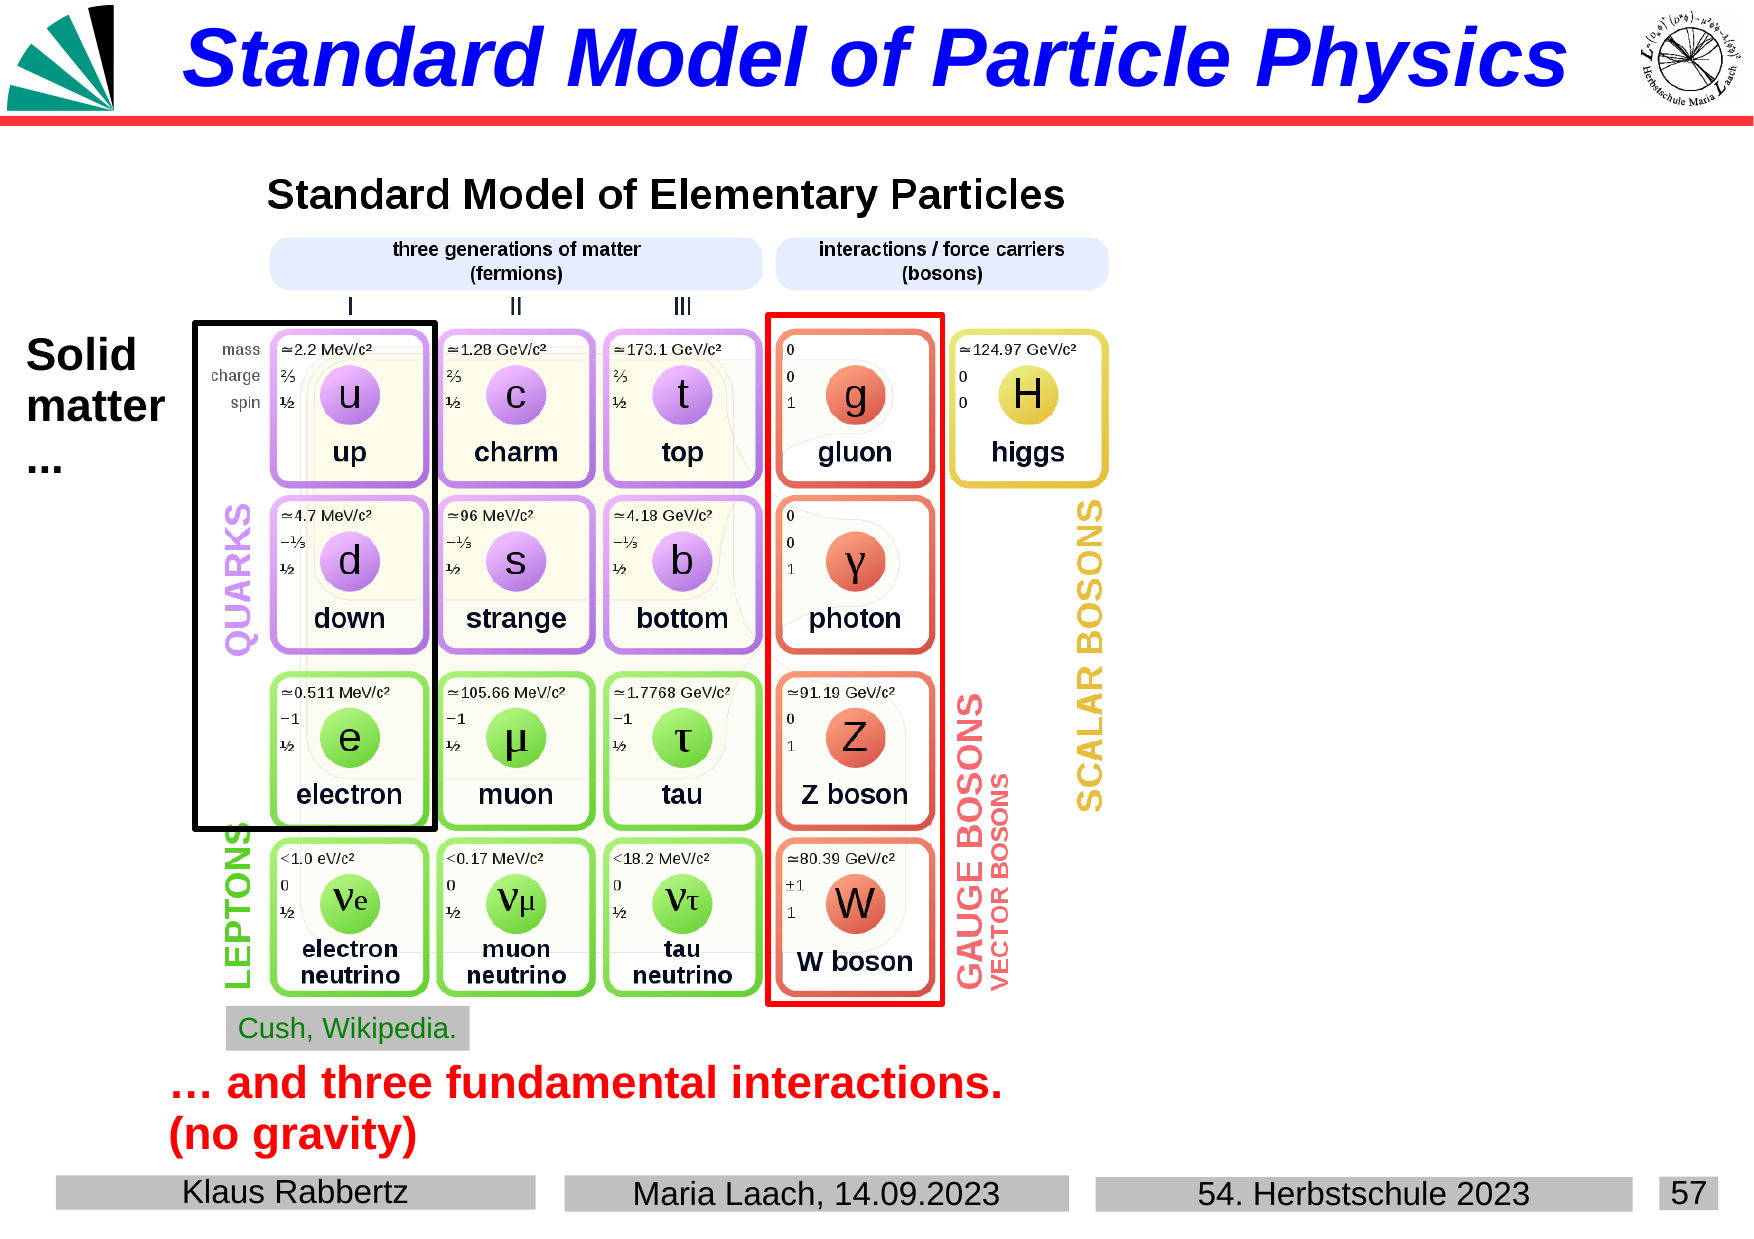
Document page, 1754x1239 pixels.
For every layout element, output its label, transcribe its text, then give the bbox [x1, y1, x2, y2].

title Standard Model of Particle Physics [124, 0, 1630, 116]
text_box Solid matter ... [13, 323, 178, 489]
text_box … and three fundamental interactions. (no gravity) [156, 1050, 1016, 1166]
picture [1641, 11, 1741, 106]
picture [203, 326, 432, 826]
text_box Cush, Wikipedia. [226, 1005, 470, 1051]
picture [203, 145, 1128, 1030]
picture [7, 5, 114, 112]
